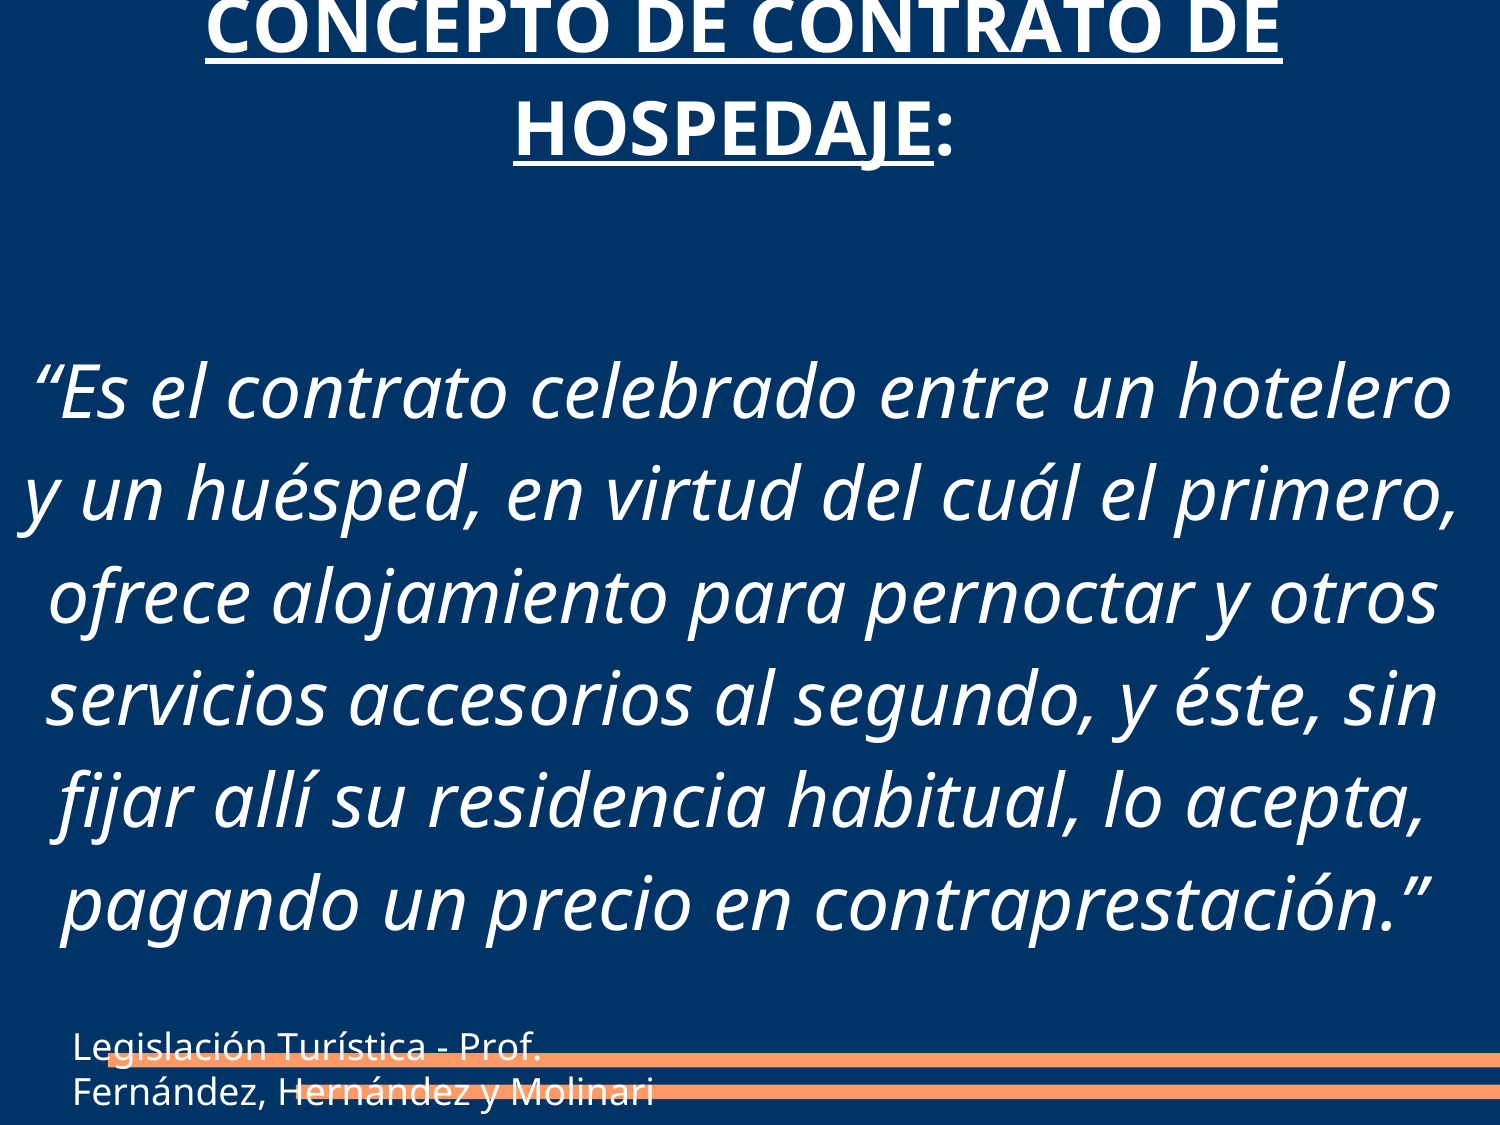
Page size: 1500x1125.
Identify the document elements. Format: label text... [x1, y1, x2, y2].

subtitle CONCEPTO DE CONTRATO DE HOSPEDAJE: “Es el contrato celebrado entre un hotelero y un huésped, en virtud del cuál el primero, ofrece alojamiento para pernoctar y otros servicios accesorios al segundo, y éste, sin fijar allí su residencia habitual, lo acepta, pagando un precio en contraprestación.” [23, 52, 1465, 1004]
footer Legislación Turística - Prof. Fernández, Hernández y Molinari [57, 1015, 756, 1066]
